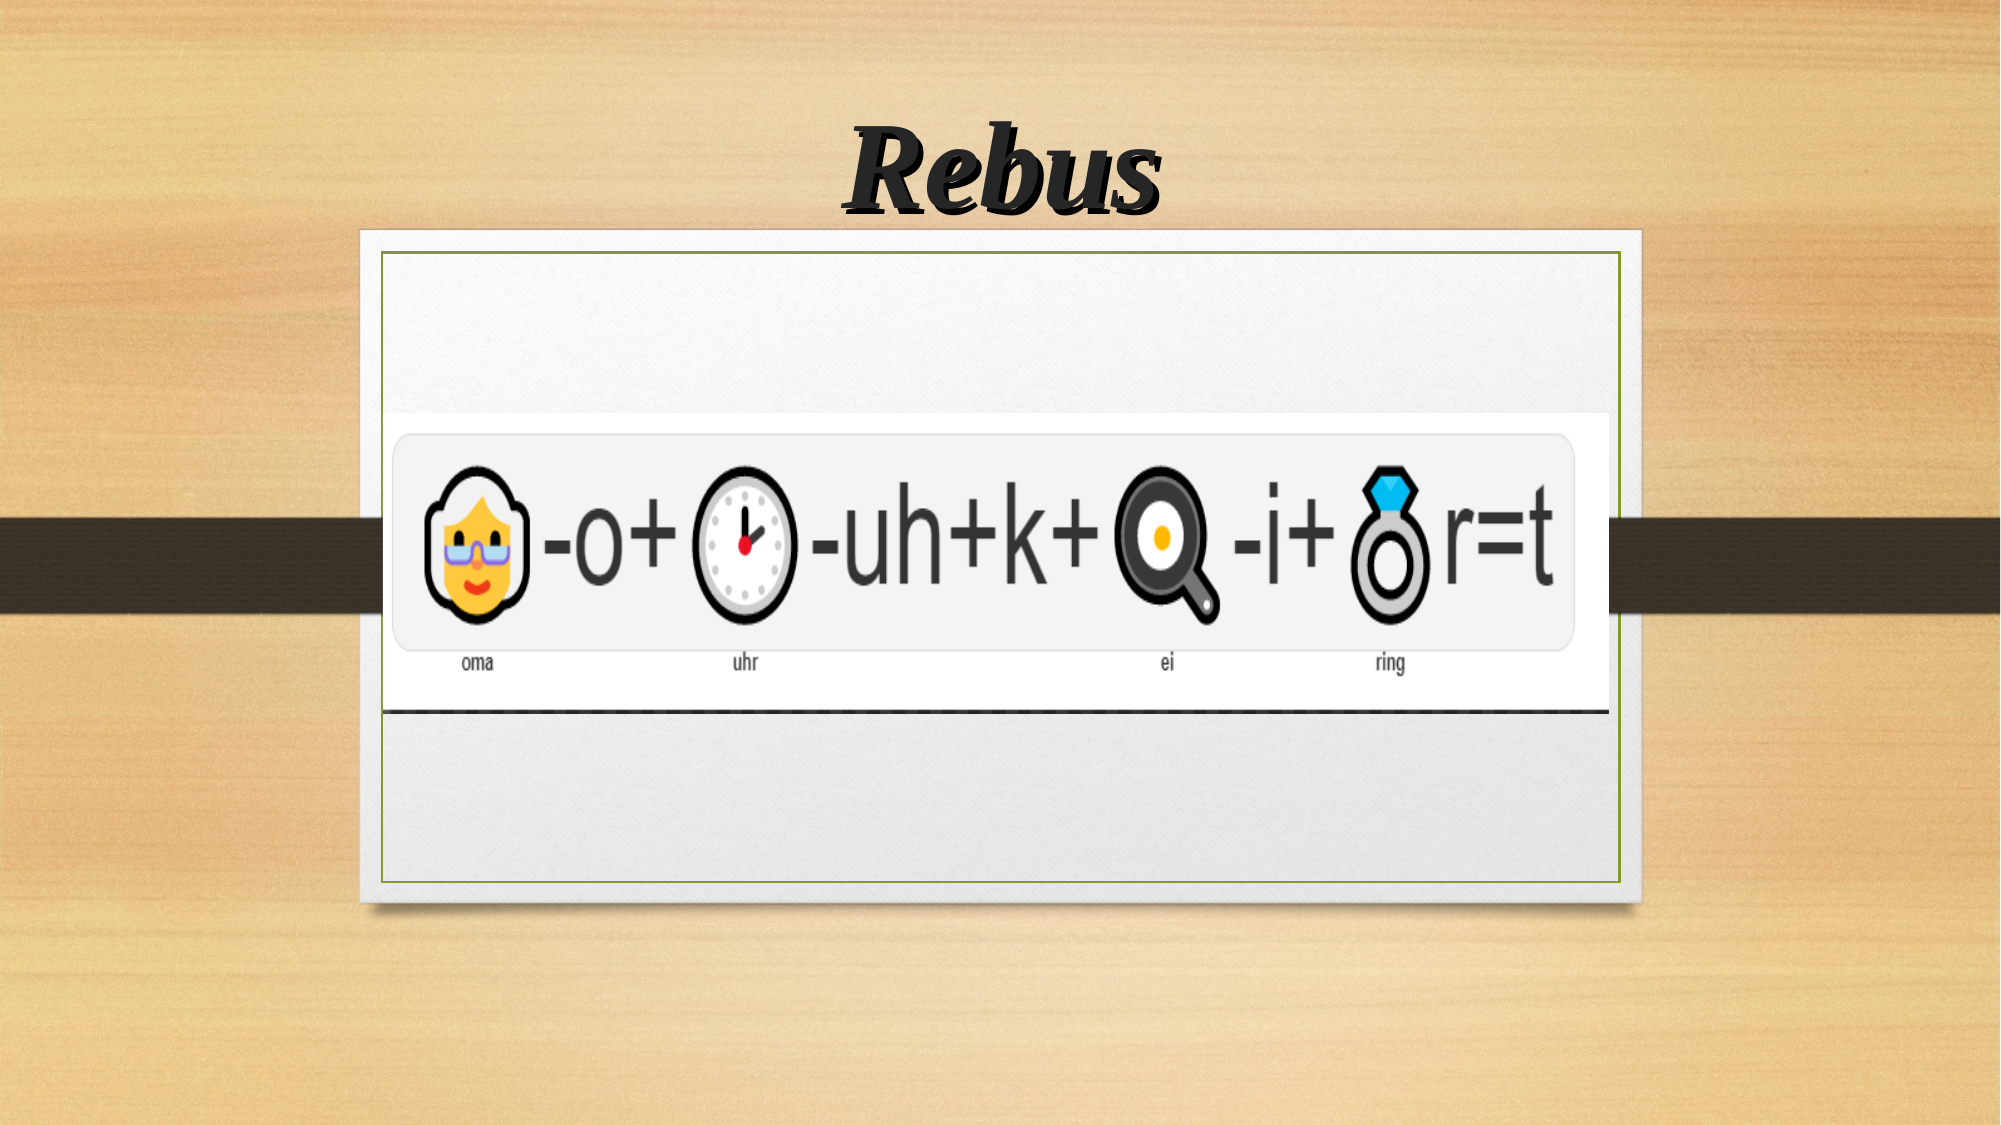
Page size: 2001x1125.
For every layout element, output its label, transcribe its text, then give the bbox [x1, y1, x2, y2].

title Rebus [441, 68, 1560, 242]
picture [382, 413, 1609, 714]
